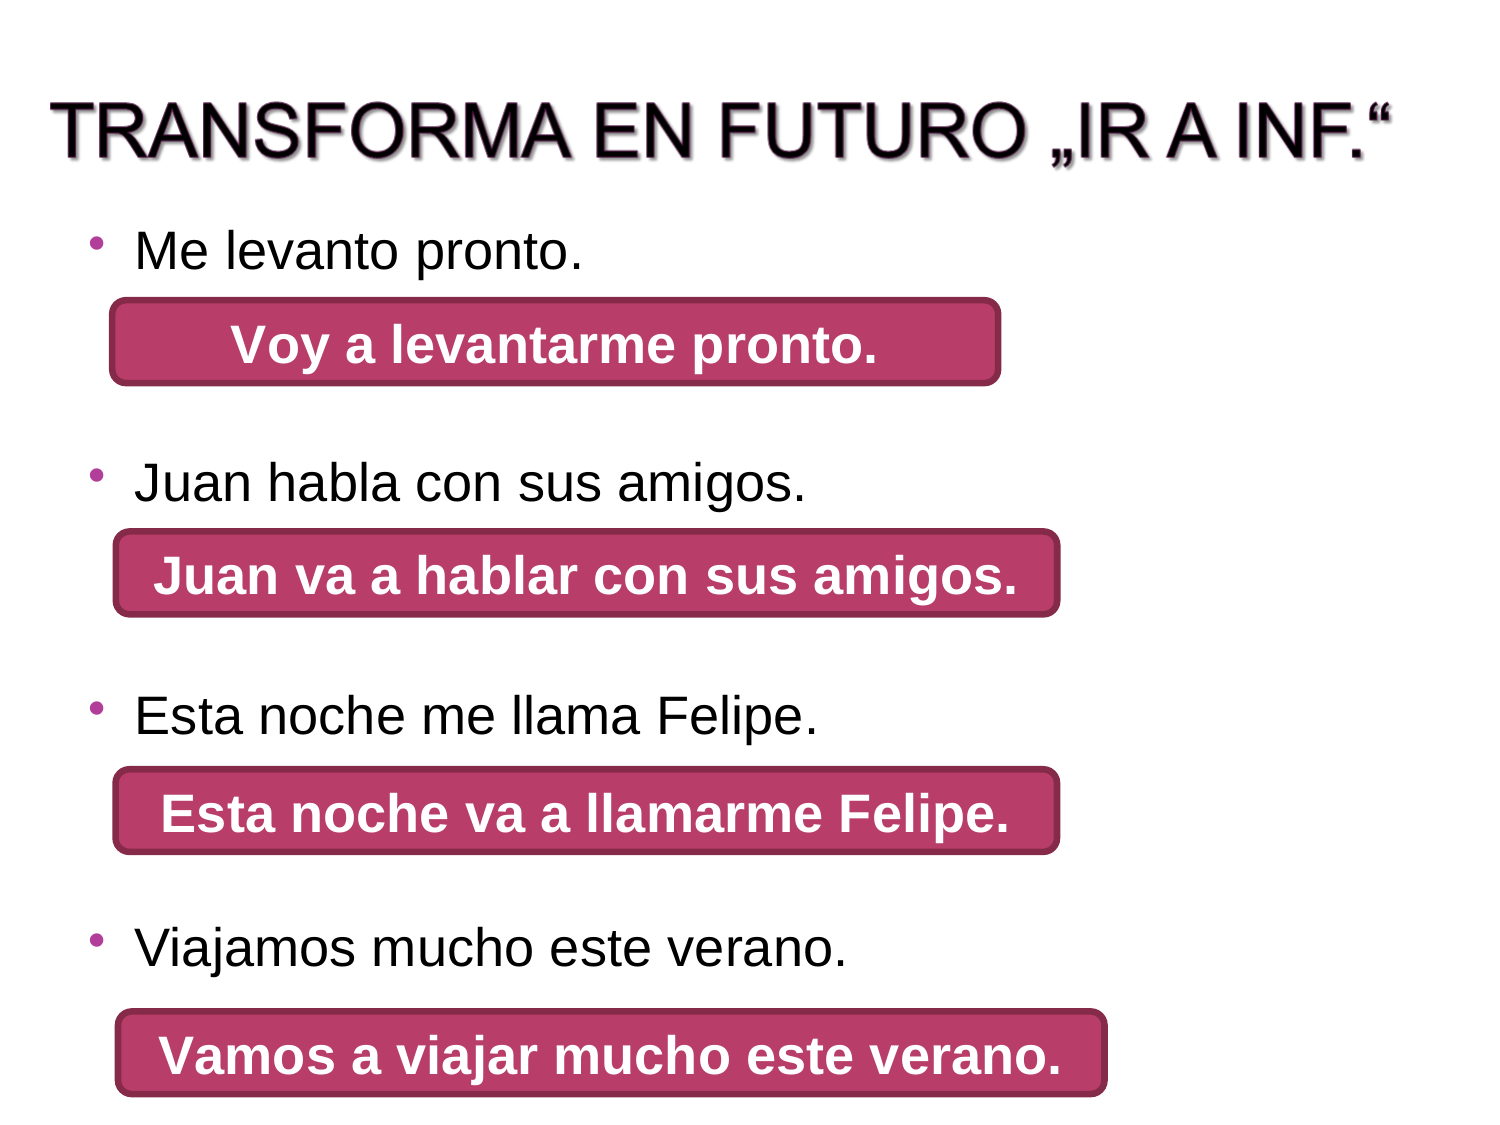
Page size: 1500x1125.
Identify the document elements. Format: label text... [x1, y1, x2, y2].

text_box [2, 53, 1466, 227]
text_box Esta noche va a llamarme Felipe. [115, 769, 1058, 852]
text_box Vamos a viajar mucho este verano. [117, 1011, 1105, 1095]
list Me levanto pronto. Juan habla con sus amigos. Esta noche me llama Felipe. Viajamos mucho este verano. [74, 208, 1294, 1125]
text_box Voy a levantarme pronto. [112, 300, 999, 384]
text_box Juan va a hablar con sus amigos. [115, 531, 1058, 615]
